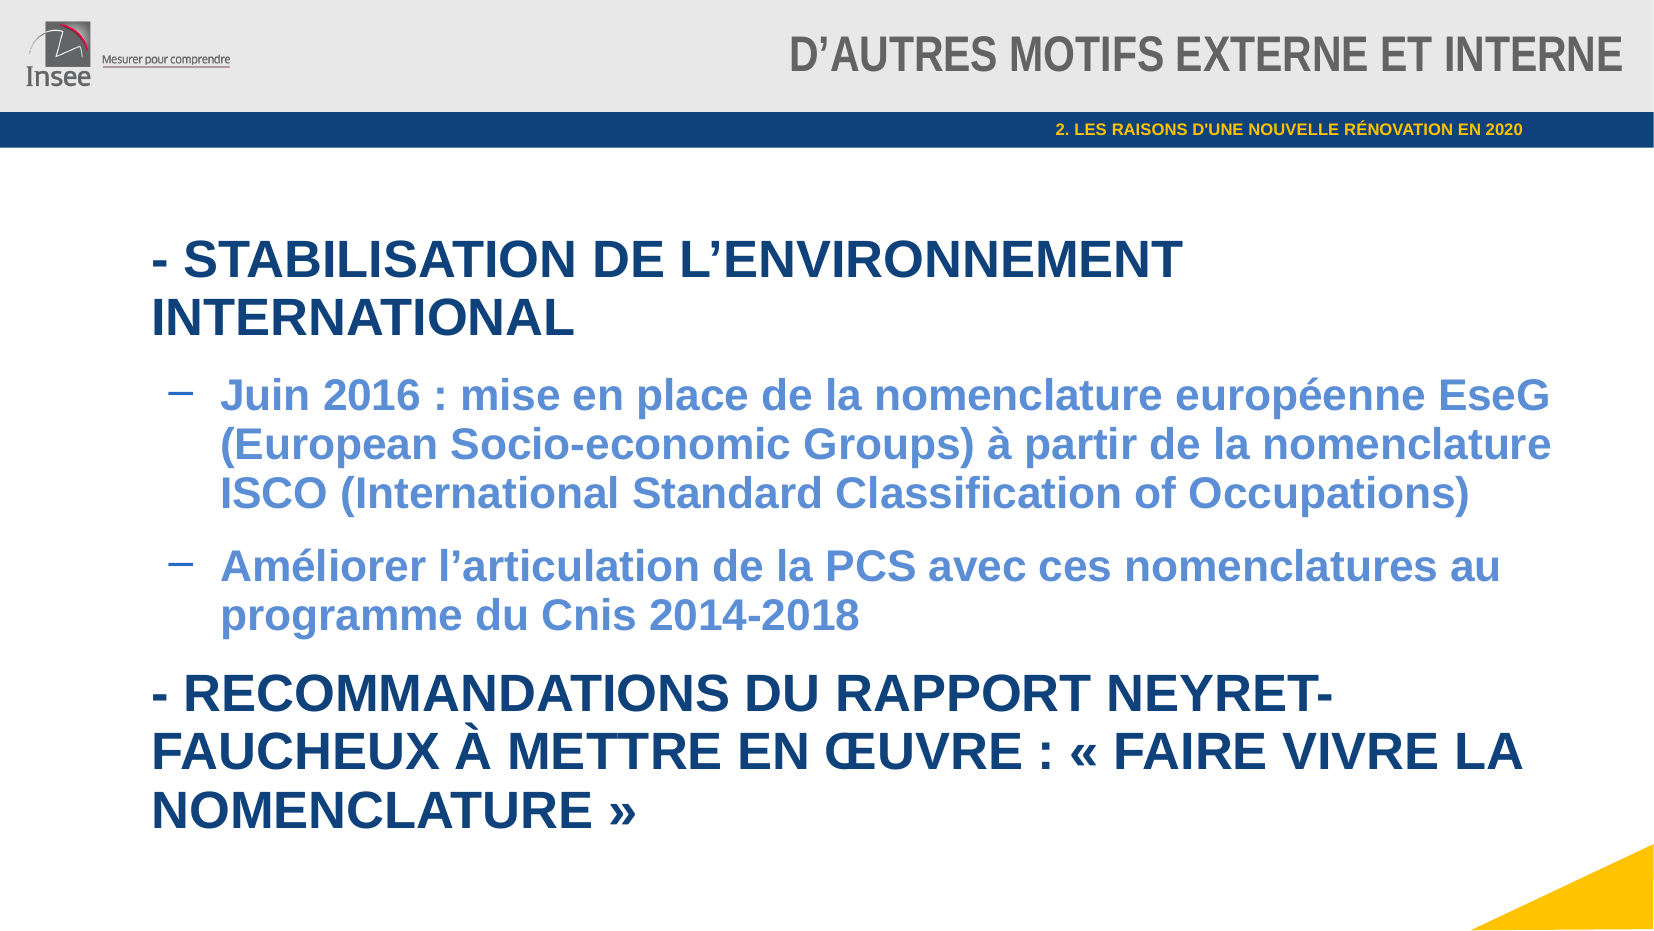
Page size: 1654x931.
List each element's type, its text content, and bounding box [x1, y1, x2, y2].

list - stabilisation de l’environnement international Juin 2016 : mise en place de la nomenclature européenne EseG (European Socio-economic Groups) à partir de la nomenclature ISCO (International Standard Classification of Occupations) Améliorer l’articulation de la PCS avec ces nomenclatures au programme du Cnis 2014-2018 - Recommandations du rapport neyret-faucheux à mettre en œuvre : « faire vivre la nomenclature » [82, 147, 1571, 861]
picture [23, 0, 230, 89]
title D’autres motifs externe et interne [265, 0, 1625, 107]
